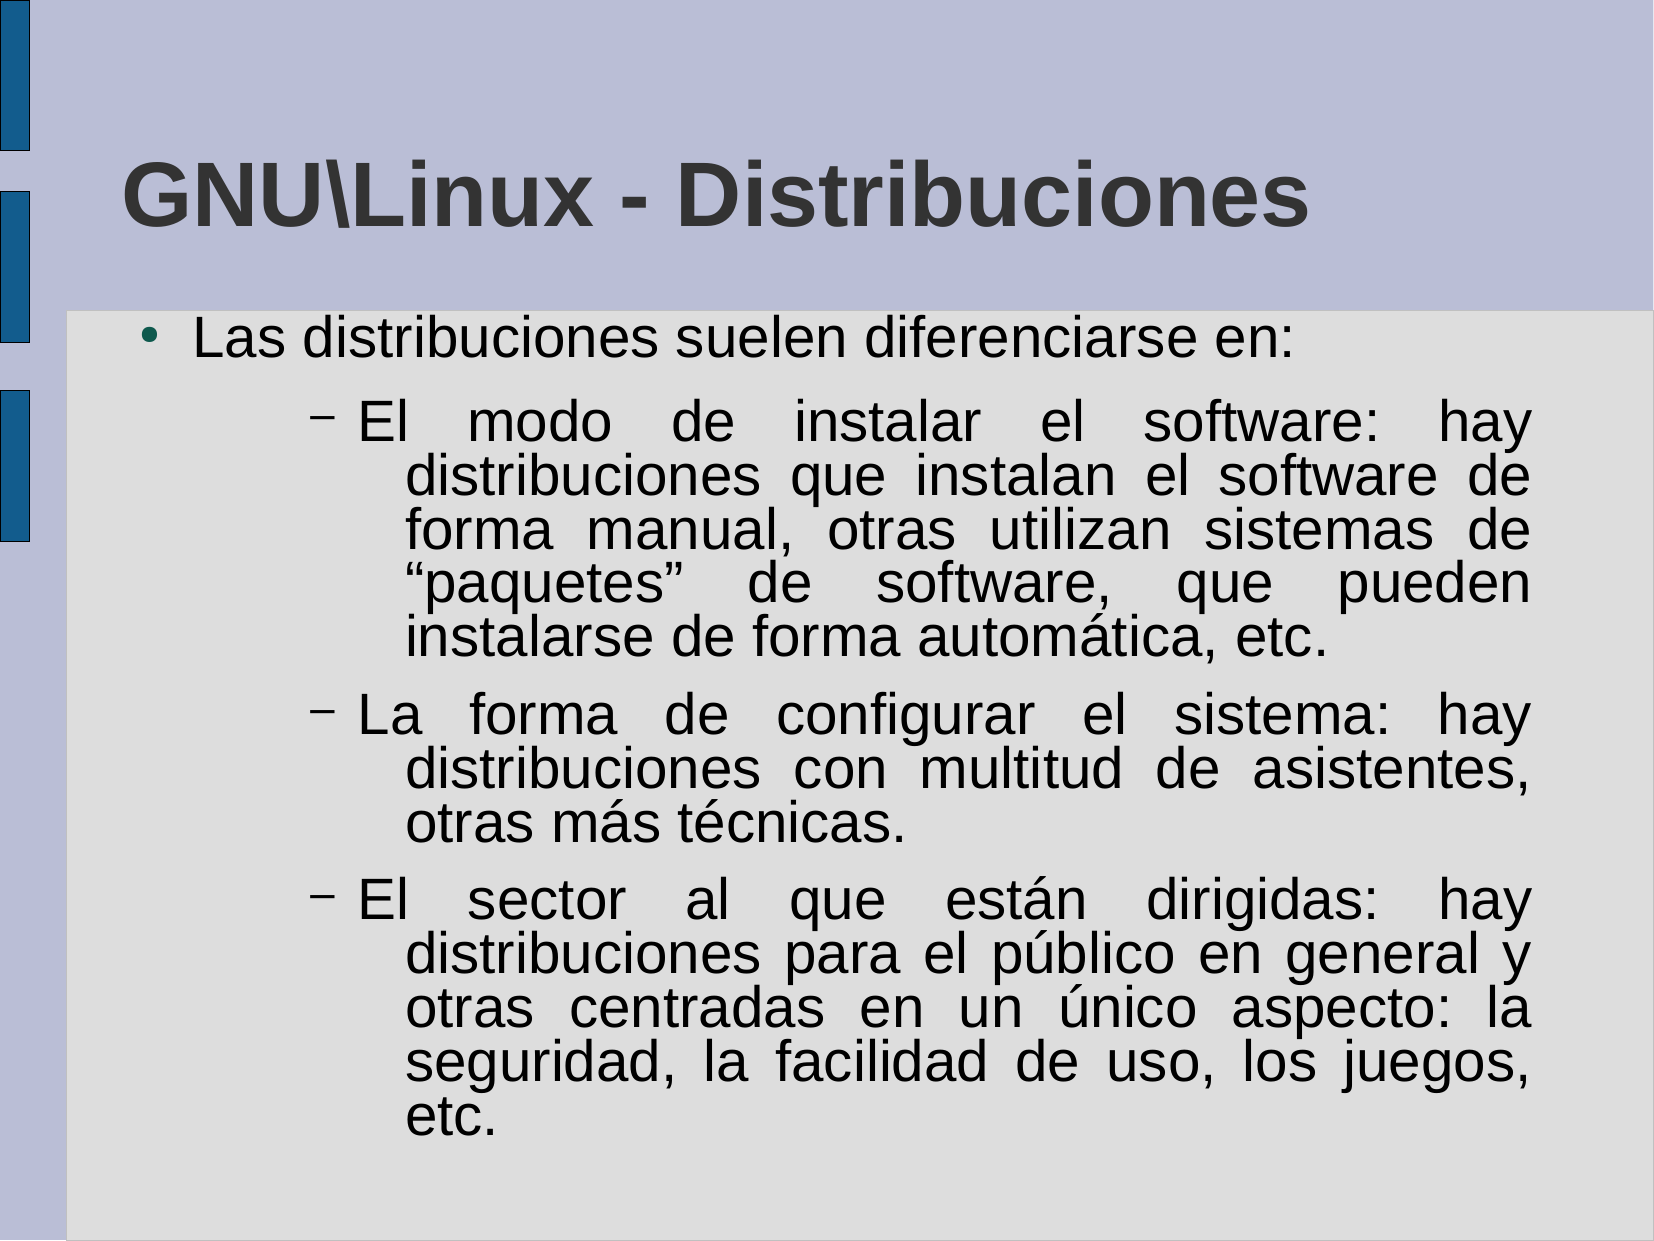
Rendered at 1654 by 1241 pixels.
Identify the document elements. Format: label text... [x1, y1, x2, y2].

title GNU\Linux - Distribuciones [121, 98, 1534, 291]
list Las distribuciones suelen diferenciarse en: El modo de instalar el software: hay distribuciones que instalan el software de forma manual, otras utilizan sistemas de “paquetes” de software, que pueden instalarse de forma automática, etc. La forma de configurar el sistema: hay distribuciones con multitud de asistentes, otras más técnicas. El sector al que están dirigidas: hay distribuciones para el público en general y otras centradas en un único aspecto: la seguridad, la facilidad de uso, los juegos, etc. [121, 314, 1534, 1158]
